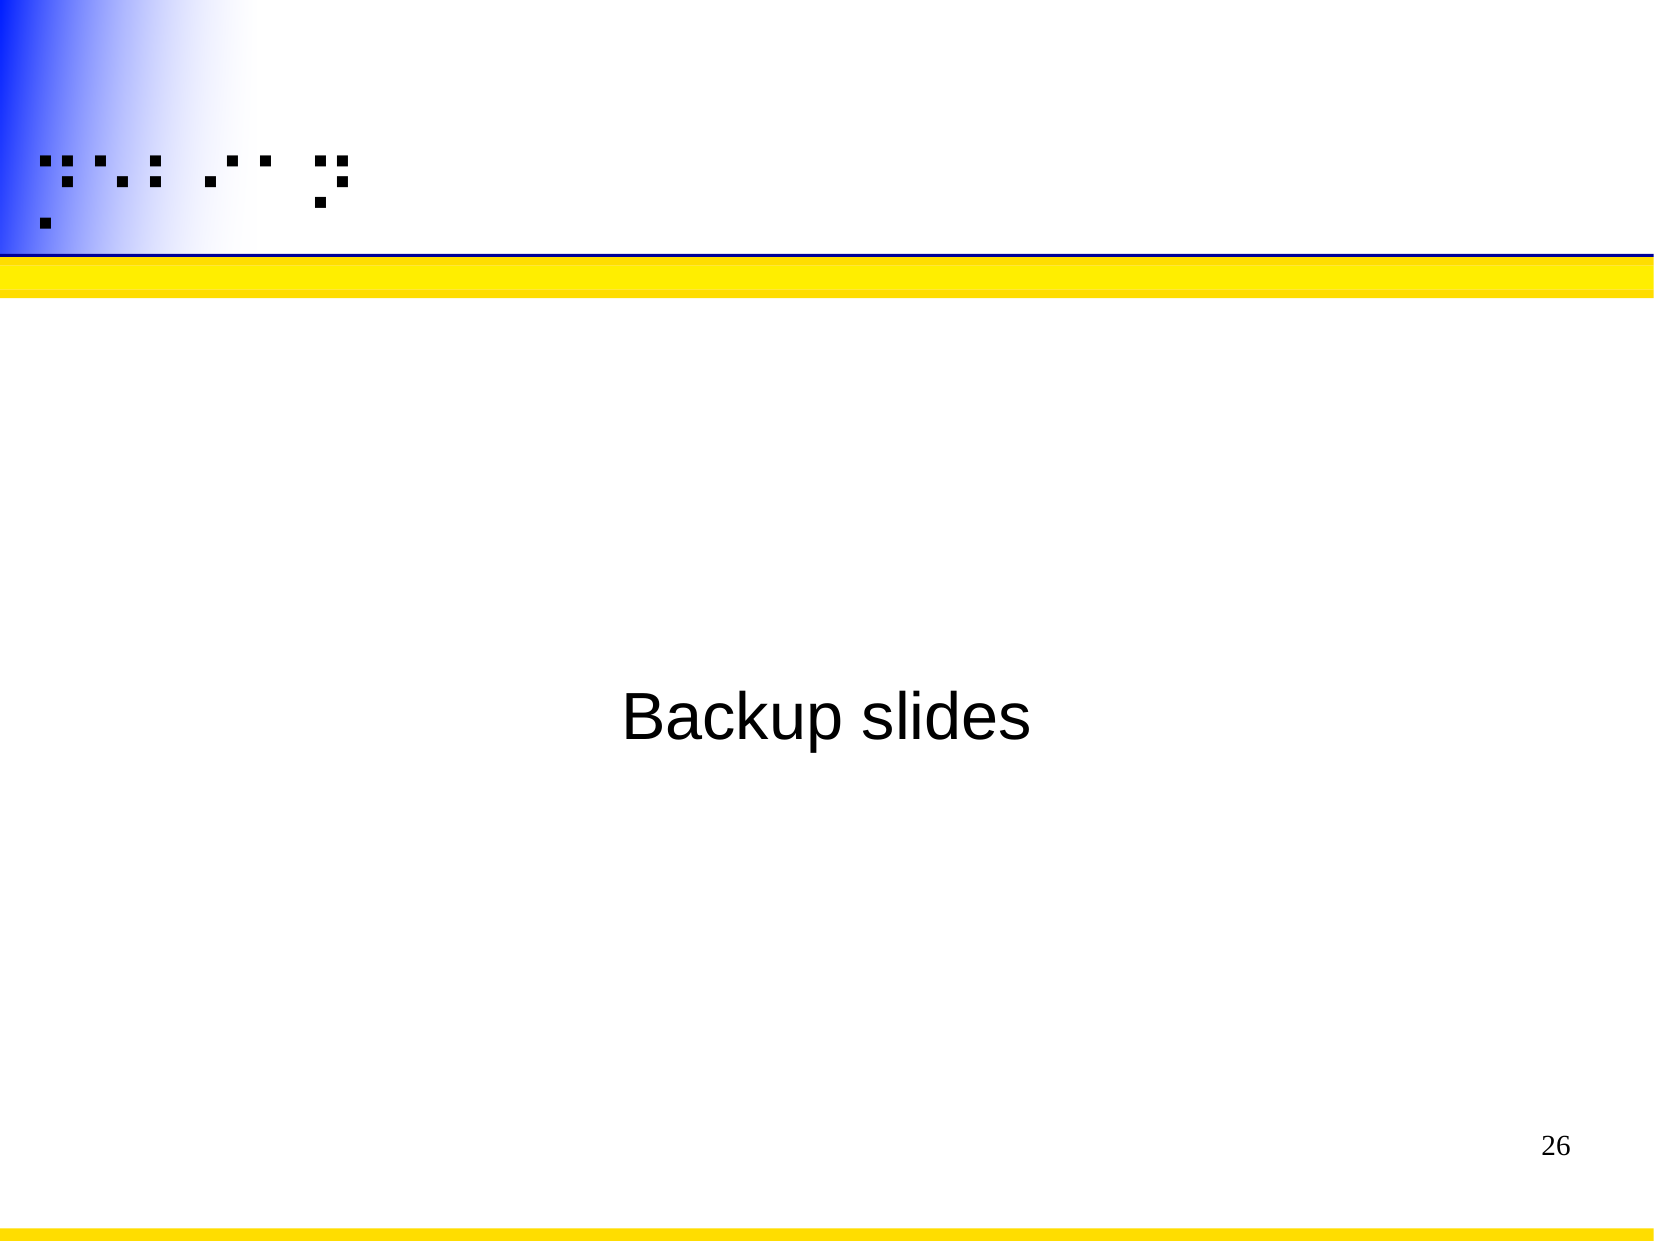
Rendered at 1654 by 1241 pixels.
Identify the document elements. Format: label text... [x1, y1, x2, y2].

subtitle Backup slides [82, 307, 1571, 1126]
